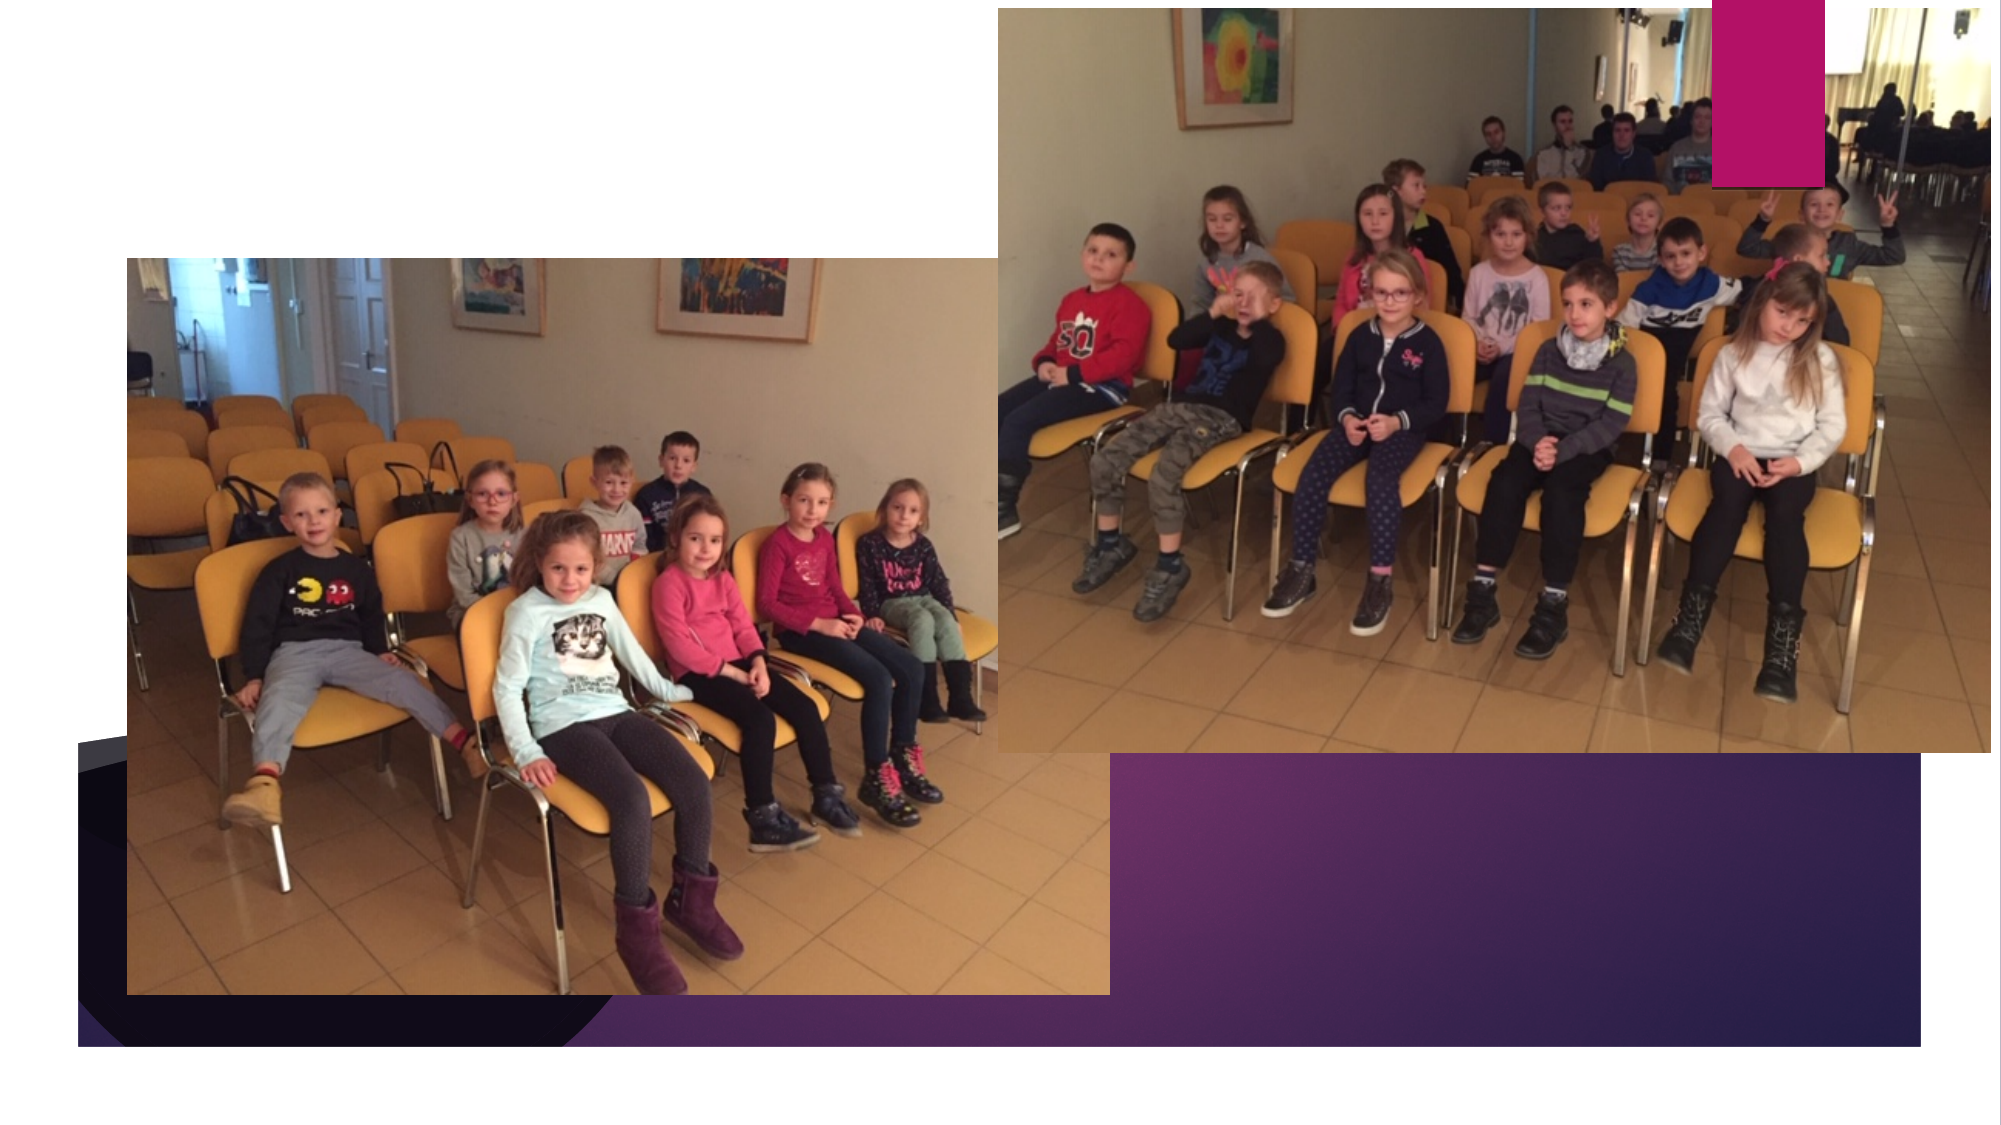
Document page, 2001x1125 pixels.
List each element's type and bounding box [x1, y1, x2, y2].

picture [127, 8, 1991, 995]
text_box [0, 0, 2000, 1125]
